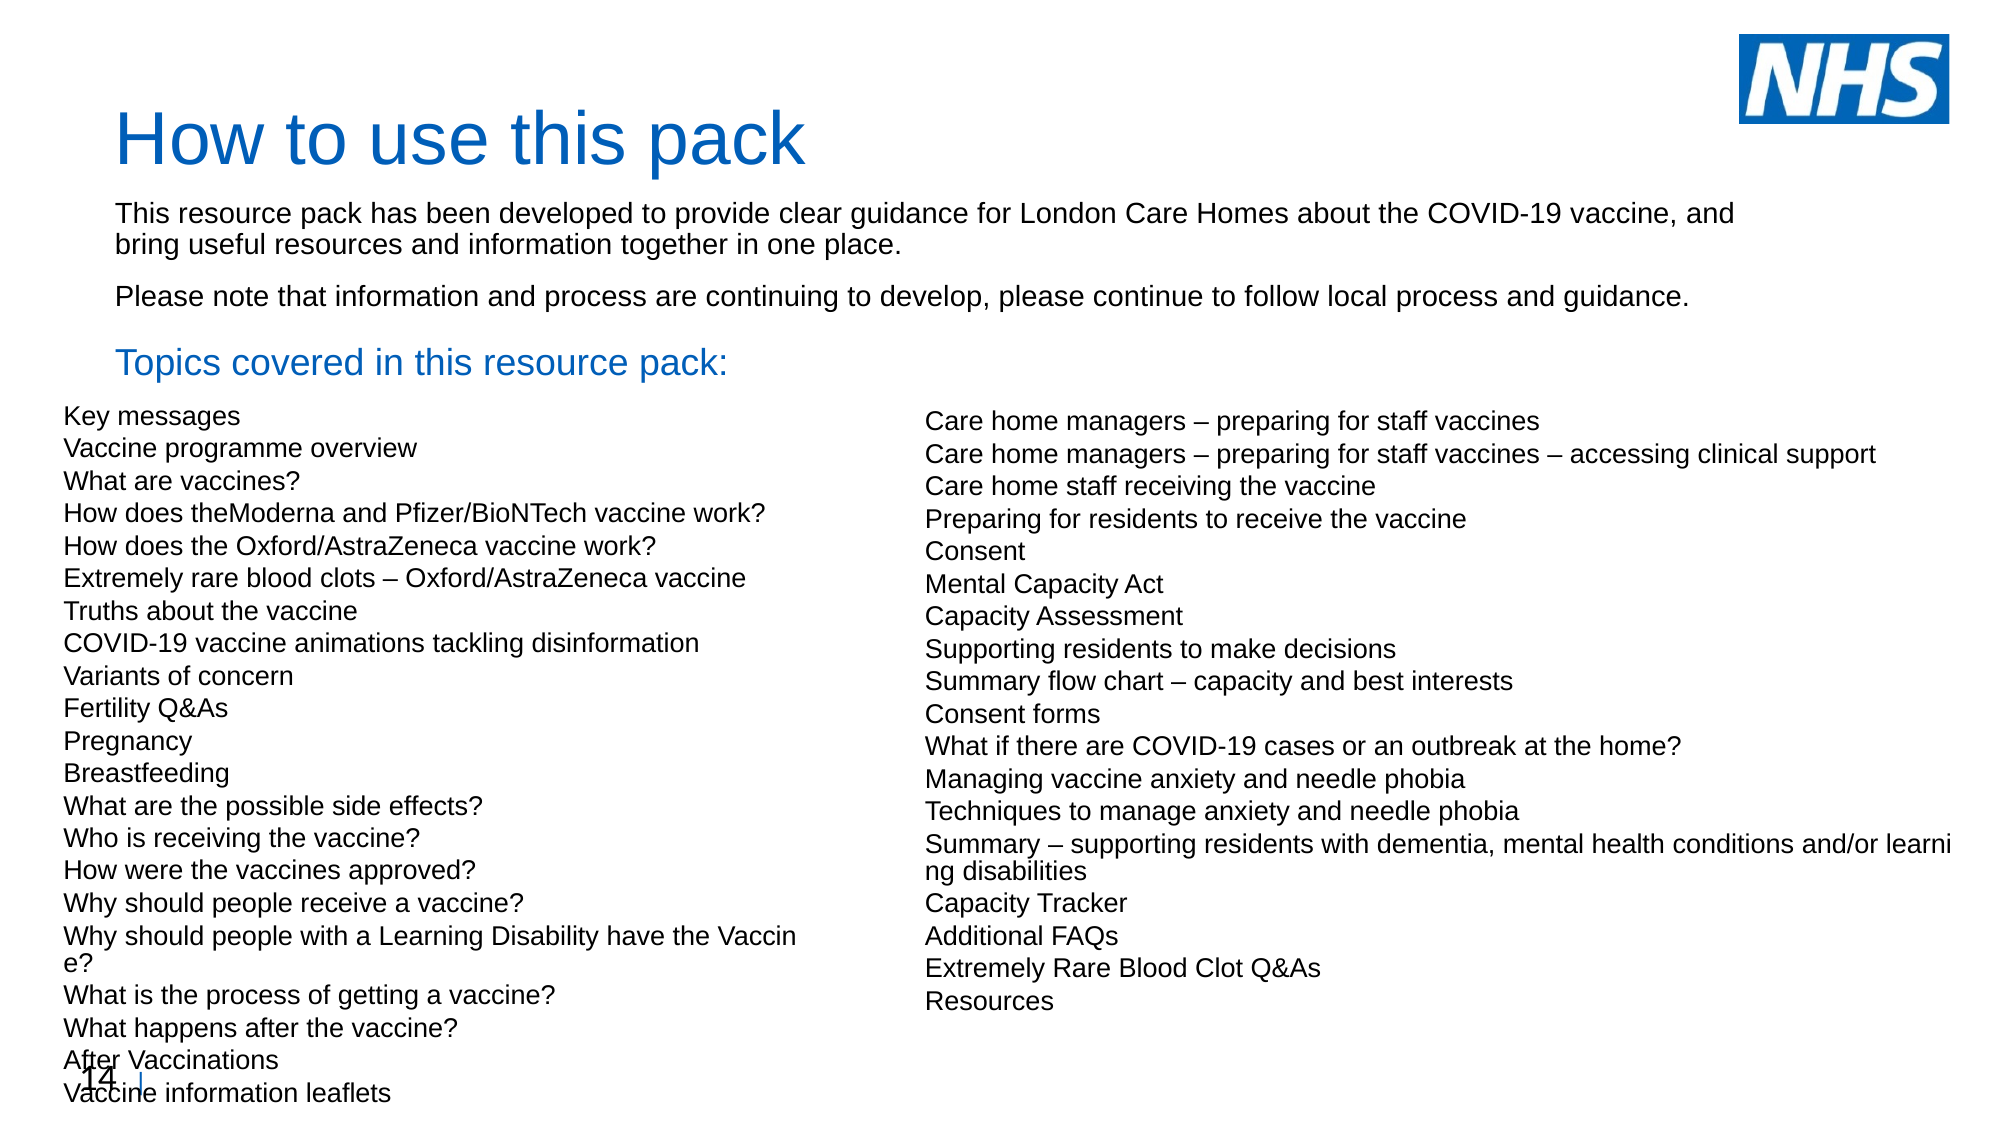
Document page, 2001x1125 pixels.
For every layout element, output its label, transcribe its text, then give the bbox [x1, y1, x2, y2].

list This resource pack has been developed to provide clear guidance for London Care Homes about the COVID-19 vaccine, and bring useful resources and information together in one place. Please note that information and process are continuing to develop, please continue to follow local process and guidance. [99, 190, 1793, 559]
title How to use this pack [99, 90, 1537, 191]
text_box Topics covered in this resource pack: [100, 330, 744, 390]
text_box Key messages Vaccine programme overview What are vaccines? How does the Moderna and Pfizer/BioNTech vaccine work? How does the Oxford/AstraZeneca vaccine work? Extremely rare blood clots – Oxford/AstraZeneca vaccine Truths about the vaccine COVID-19 vaccine animations tackling disinformation Variants of concern Fertility Q&As Pregnancy Breastfeeding What are the possible side effects? Who is receiving the vaccine? How were the vaccines approved? Why should people receive a vaccine? Why should people with a Learning Disability have the Vaccine? What is the process of getting a vaccine? What happens after the vaccine? After Vaccinations Vaccine information leaflets [48, 390, 815, 1125]
text_box Care home managers – preparing for staff vaccines Care home managers – preparing for staff vaccines – accessing clinical support Care home staff receiving the vaccine Preparing for residents to receive the vaccine Consent Mental Capacity Act Capacity Assessment Supporting residents to make decisions Summary flow chart – capacity and best interests Consent forms What if there are COVID-19 cases or an outbreak at the home? Managing vaccine anxiety and needle phobia Techniques to manage anxiety and needle phobia Summary – supporting residents with dementia, mental health conditions and/or learning disabilities Capacity Tracker Additional FAQs Extremely Rare Blood Clot Q&As Resources [909, 396, 1971, 1036]
